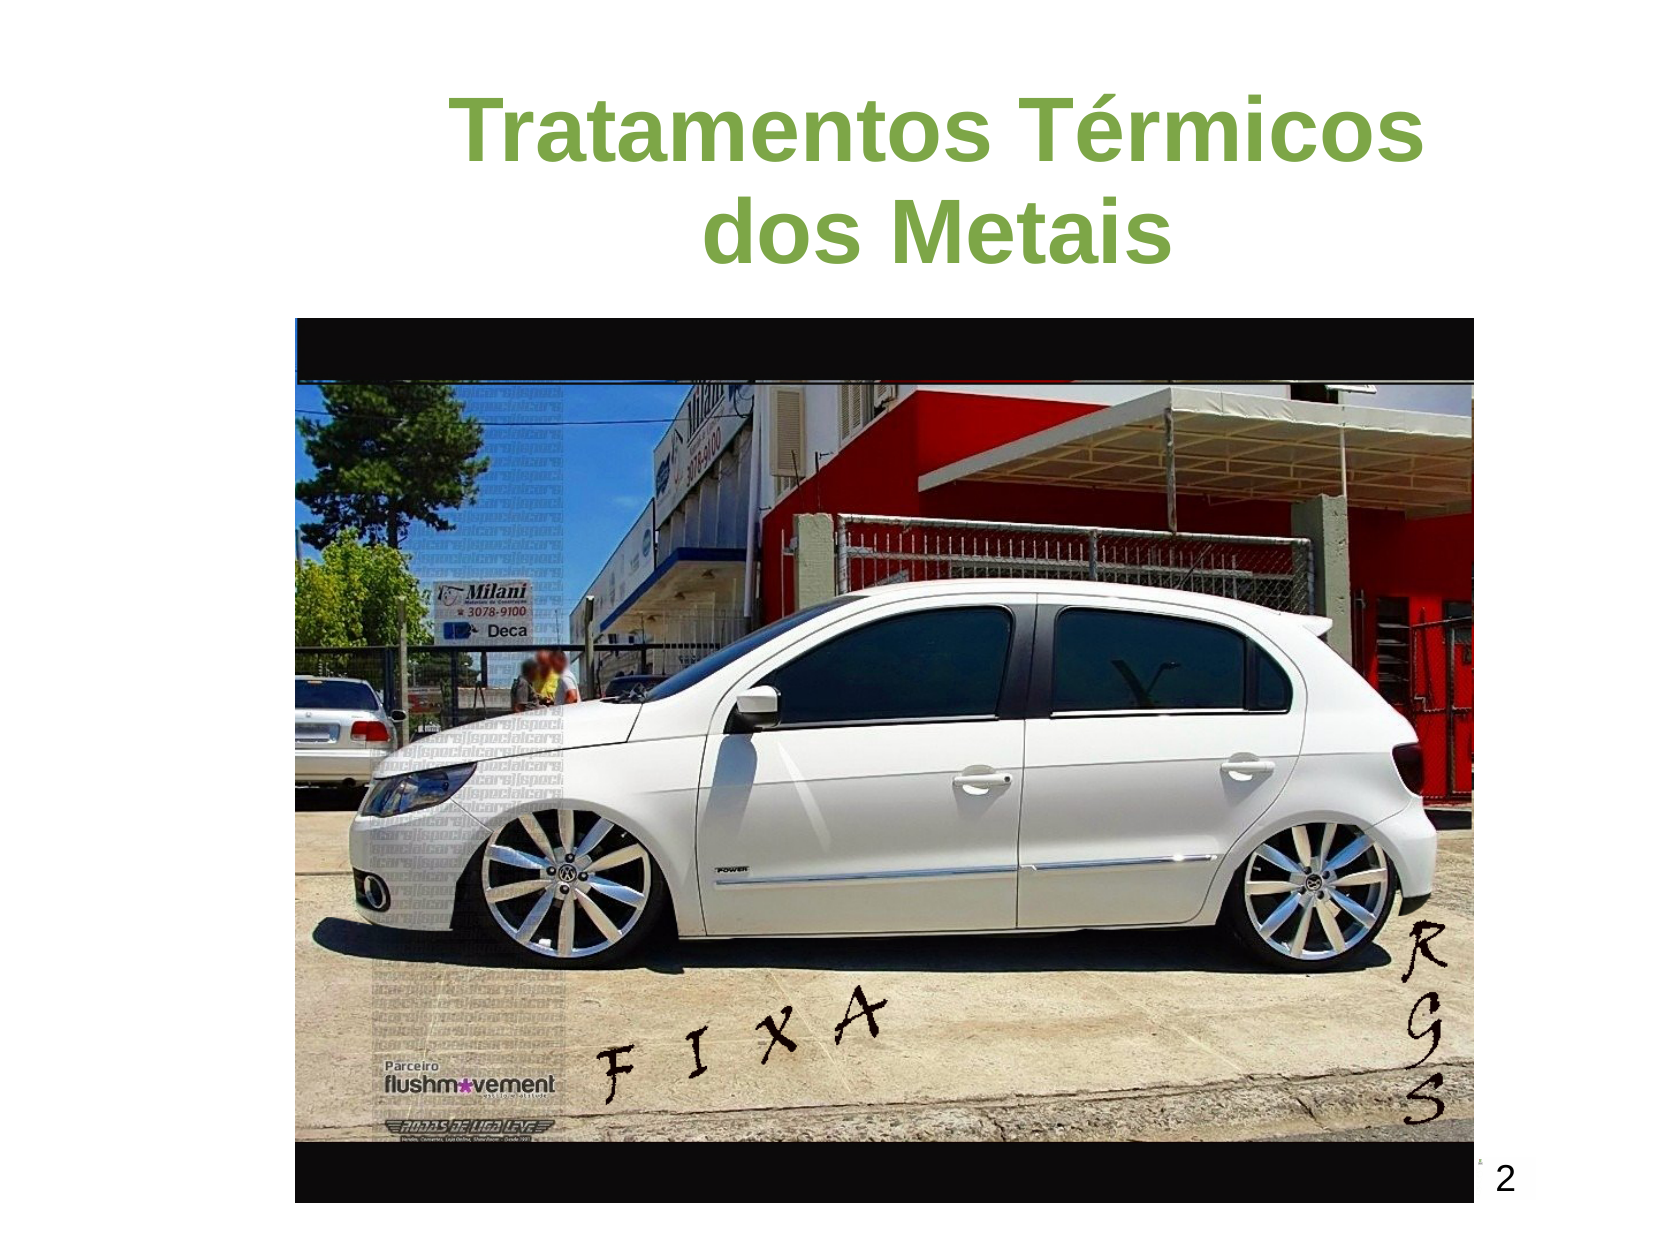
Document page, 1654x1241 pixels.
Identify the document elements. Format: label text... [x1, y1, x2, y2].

text_box Tratamentos Térmicos dos Metais [295, 70, 1607, 291]
picture [1476, 1157, 1536, 1200]
picture [295, 318, 1474, 1203]
